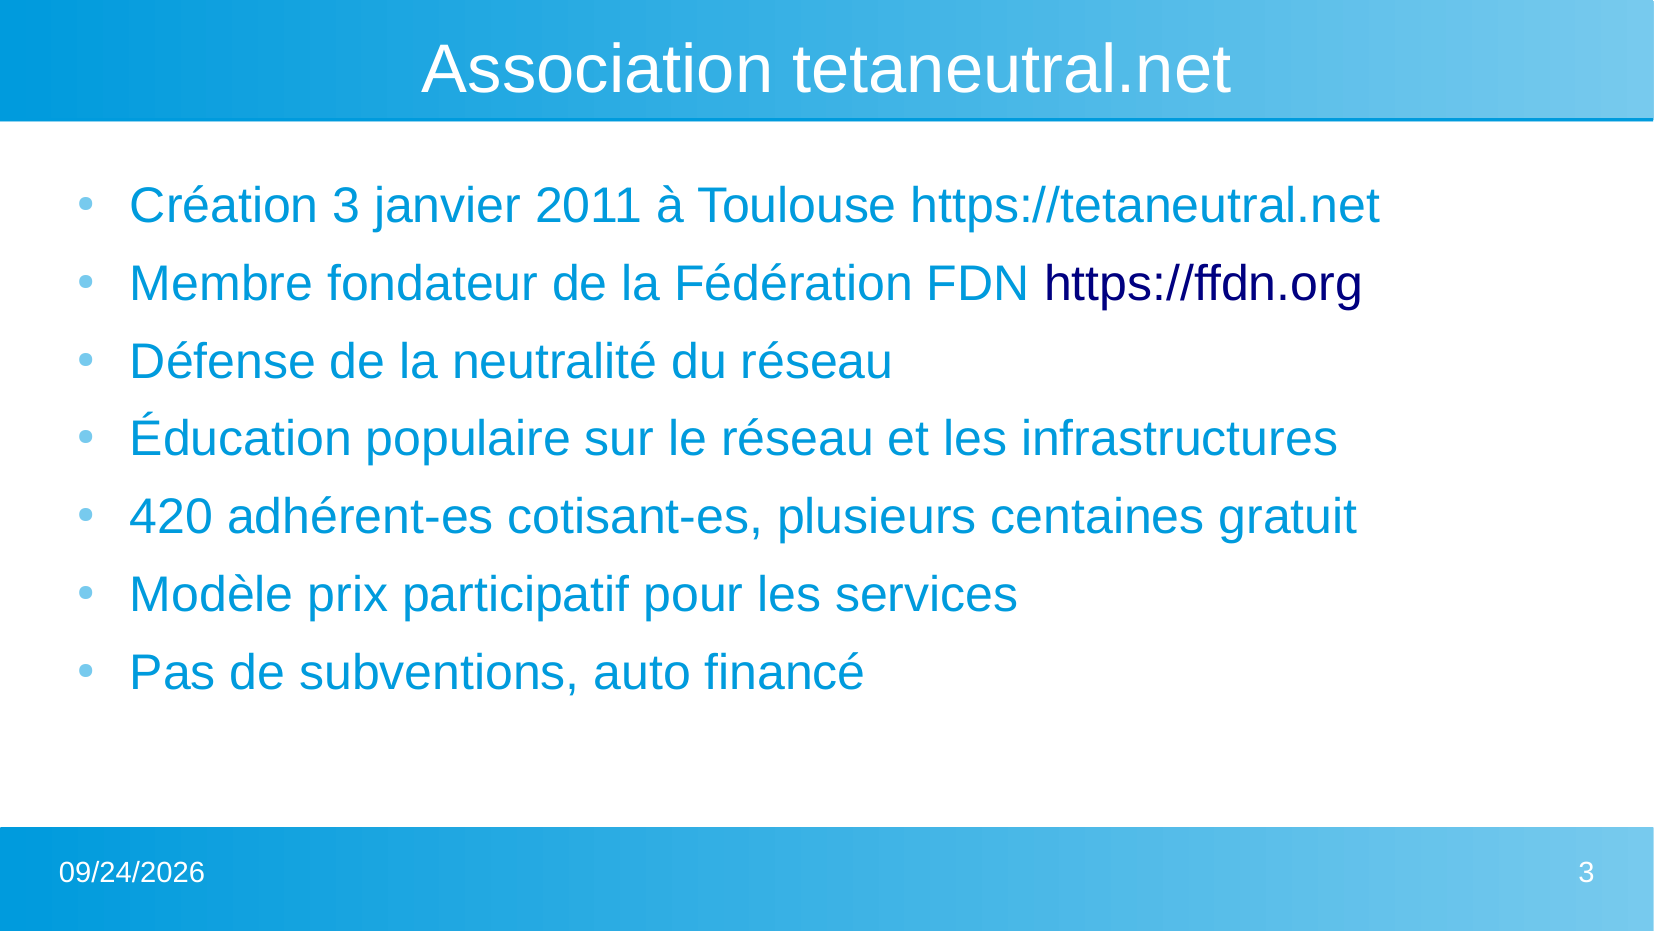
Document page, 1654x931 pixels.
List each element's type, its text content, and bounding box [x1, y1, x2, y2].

title Association tetaneutral.net [59, 29, 1595, 108]
list Création 3 janvier 2011 à Toulouse https://tetaneutral.net Membre fondateur de la Fédération FDN https://ffdn.org Défense de la neutralité du réseau Éducation populaire sur le réseau et les infrastructures 420 adhérent-es cotisant-es, plusieurs centaines gratuit Modèle prix participatif pour les services Pas de subventions, auto financé [59, 177, 1595, 768]
